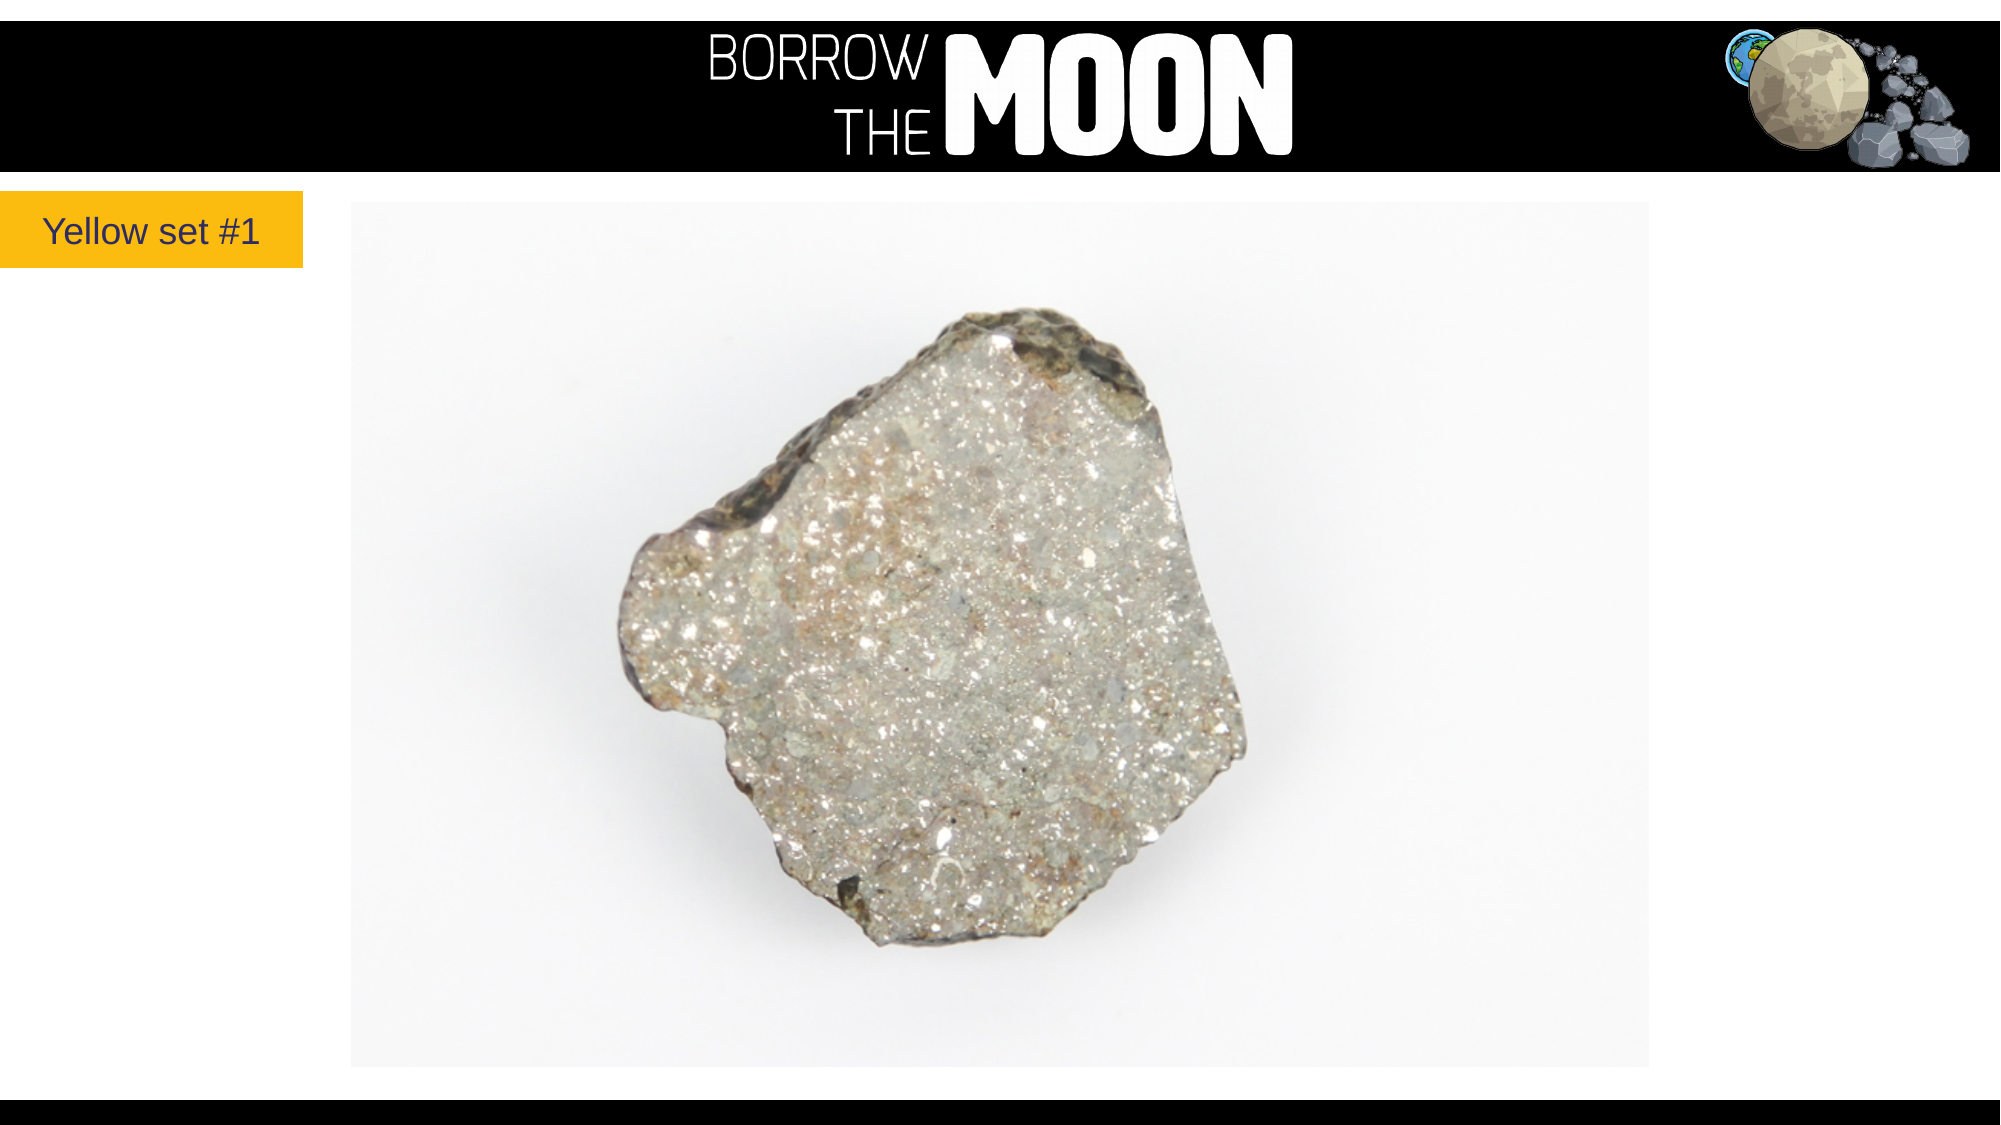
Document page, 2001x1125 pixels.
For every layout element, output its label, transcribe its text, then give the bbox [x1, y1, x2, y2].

text_box Yellow set #1 [0, 191, 303, 268]
picture [351, 202, 1649, 1067]
